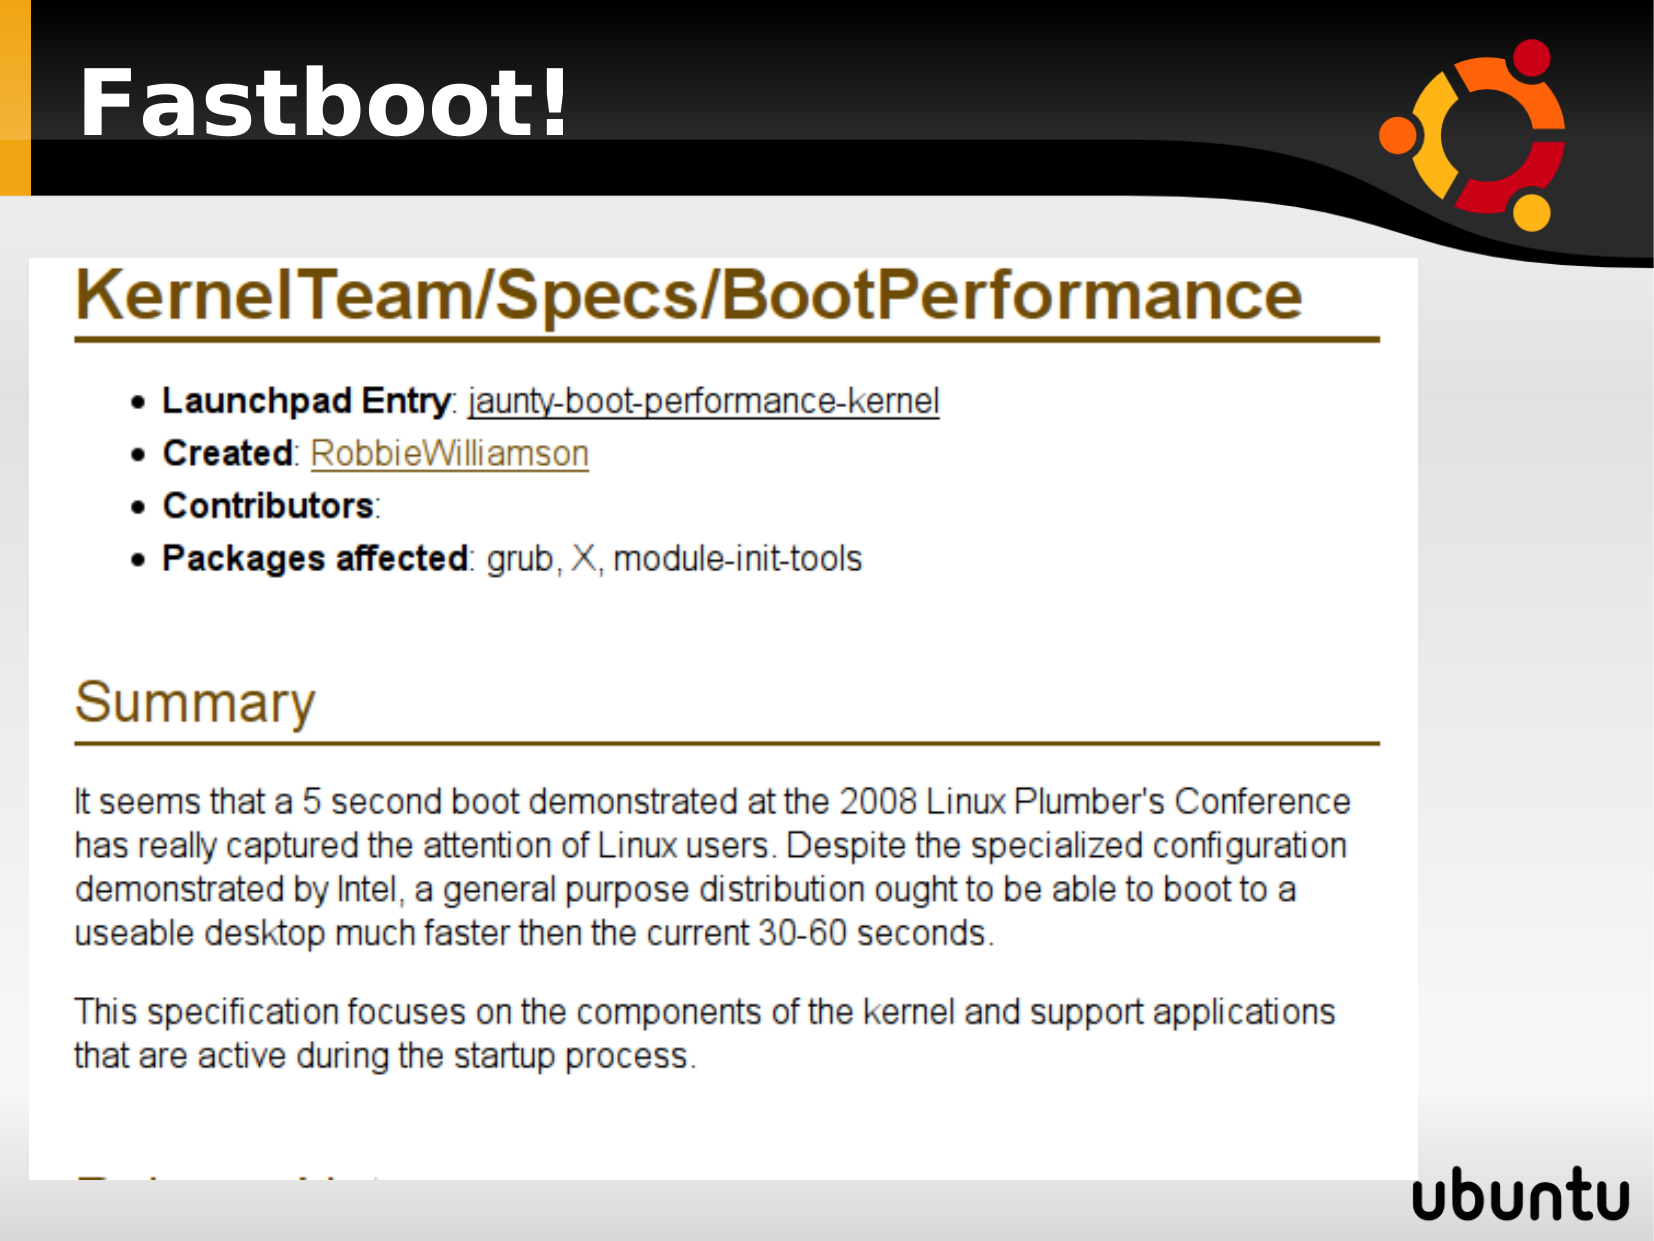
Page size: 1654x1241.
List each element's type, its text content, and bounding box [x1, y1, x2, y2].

picture [0, 0, 1654, 1241]
title Fastboot! [76, 7, 1565, 200]
